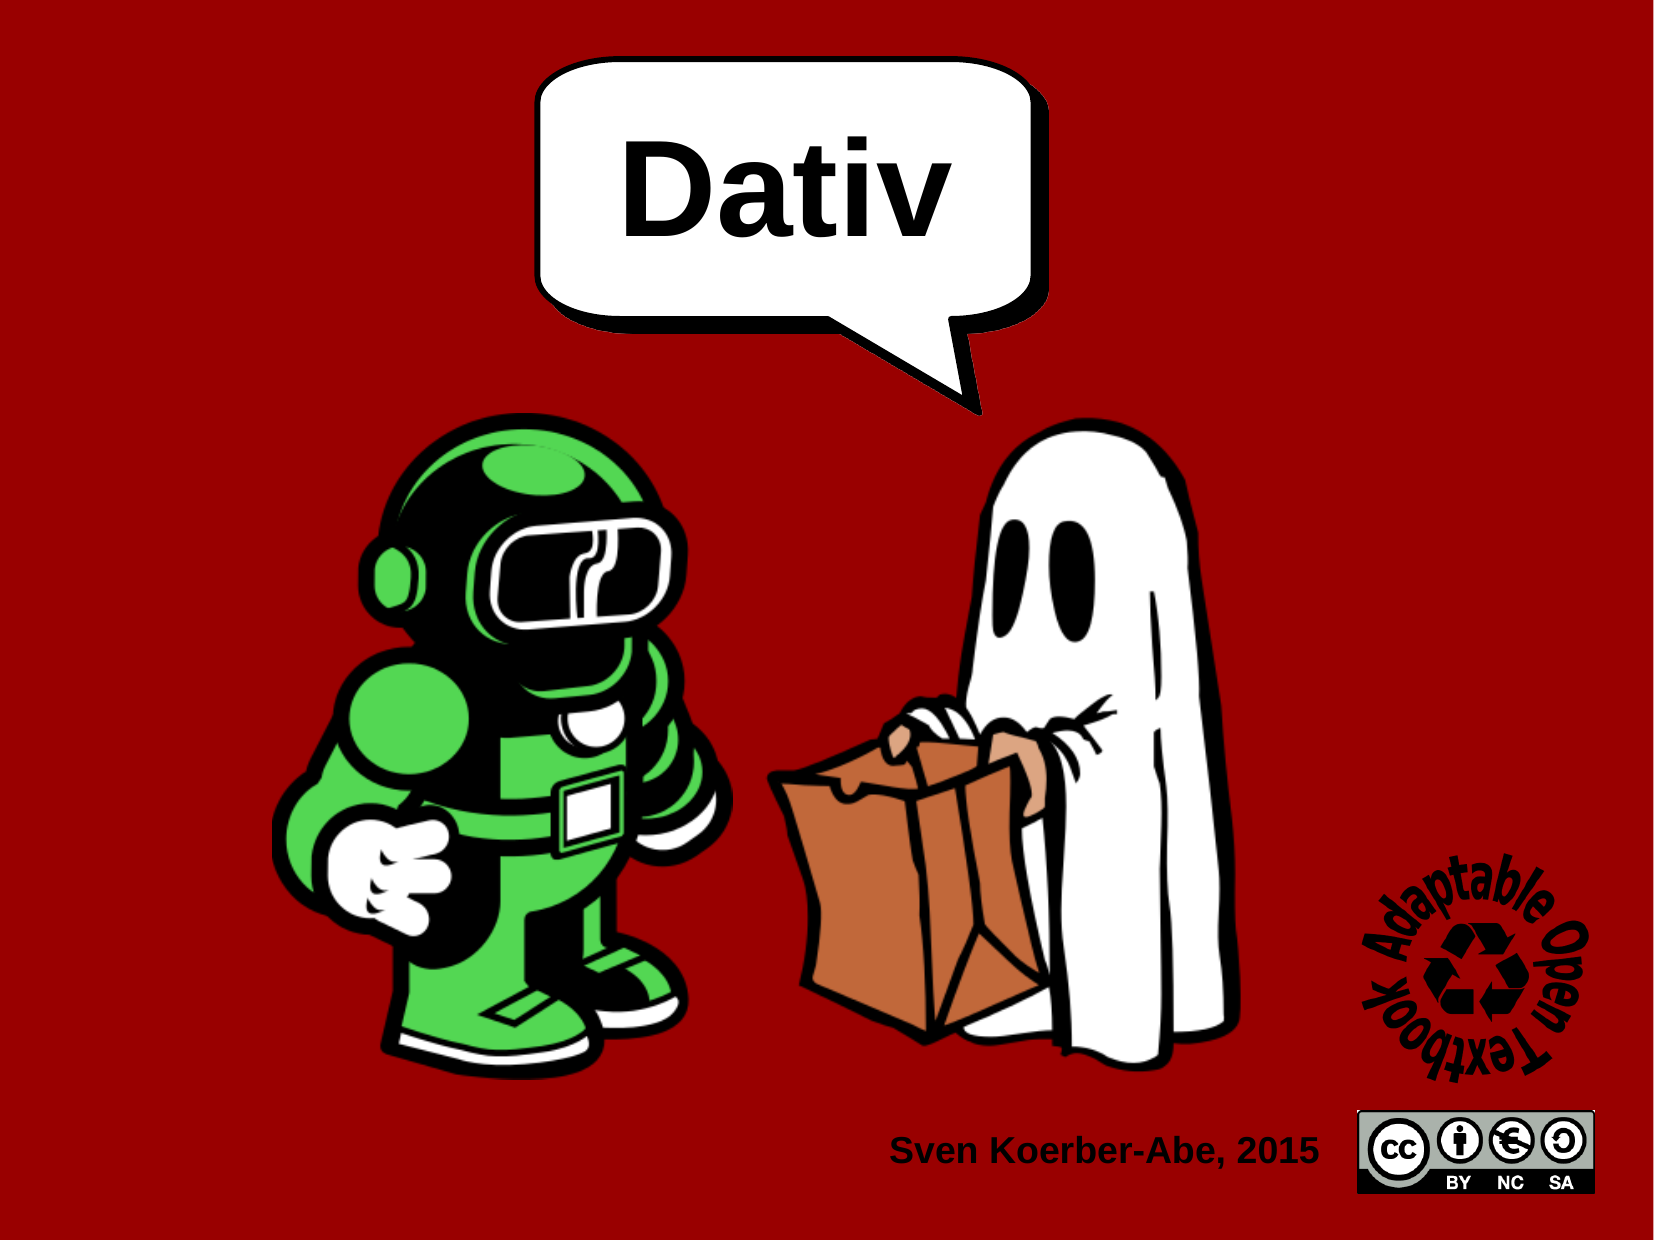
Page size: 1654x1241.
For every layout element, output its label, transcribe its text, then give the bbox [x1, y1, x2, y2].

picture [1357, 850, 1595, 1088]
text_box Dativ [537, 59, 1034, 402]
picture [761, 413, 1246, 1081]
text_box Sven Koerber-Abe, 2015 [826, 1122, 1335, 1179]
picture [272, 413, 733, 1081]
picture [1357, 1110, 1595, 1194]
